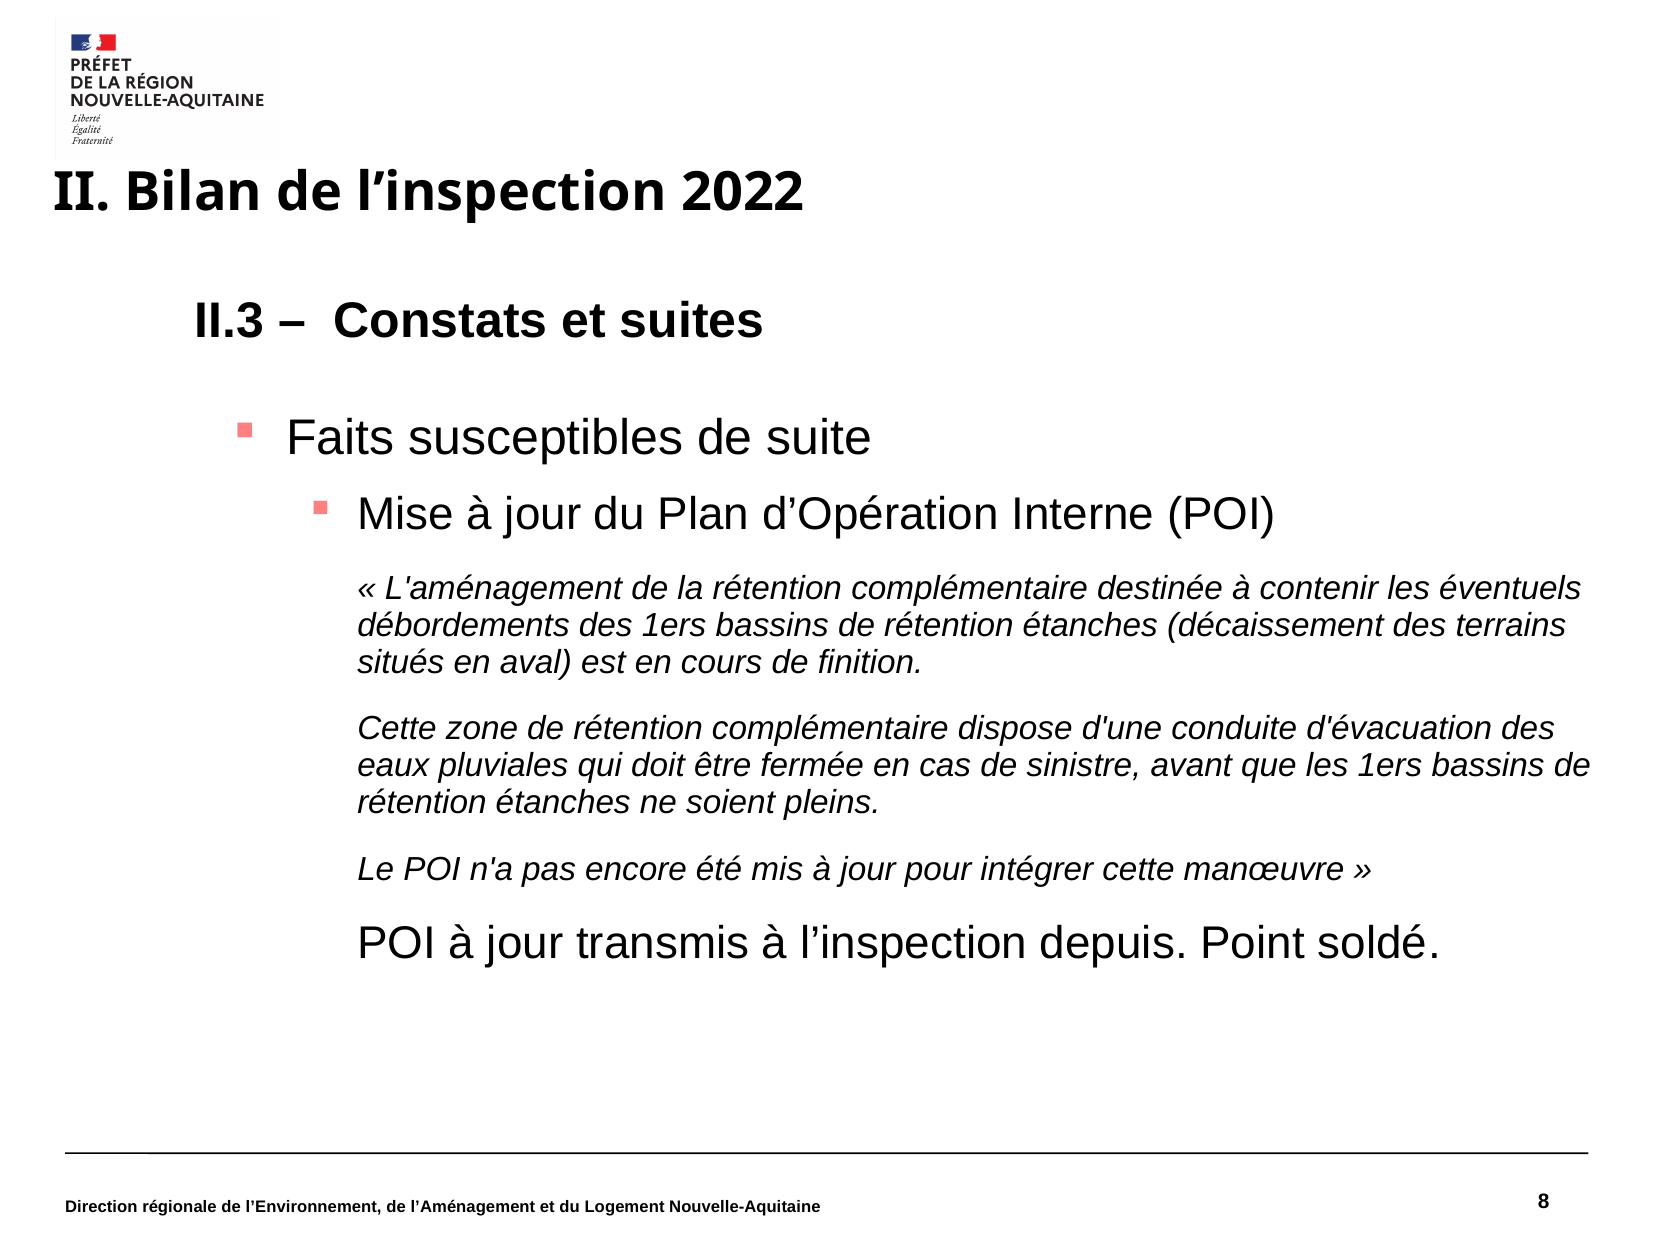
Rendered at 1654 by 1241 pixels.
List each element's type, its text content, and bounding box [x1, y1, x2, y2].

text_box Faits susceptibles de suite Mise à jour du Plan d’Opération Interne (POI) « L'aménagement de la rétention complémentaire destinée à contenir les éventuels débordements des 1ers bassins de rétention étanches (décaissement des terrains situés en aval) est en cours de finition. Cette zone de rétention complémentaire dispose d'une conduite d'évacuation des eaux pluviales qui doit être fermée en cas de sinistre, avant que les 1ers bassins de rétention étanches ne soient pleins. Le POI n'a pas encore été mis à jour pour intégrer cette manœuvre » POI à jour transmis à l’inspection depuis. Point soldé. [129, 401, 1619, 1151]
list II.3 – Constats et suites [47, 292, 1595, 1099]
picture [55, 18, 279, 129]
title II. Bilan de l’inspection 2022 [53, 129, 1613, 249]
